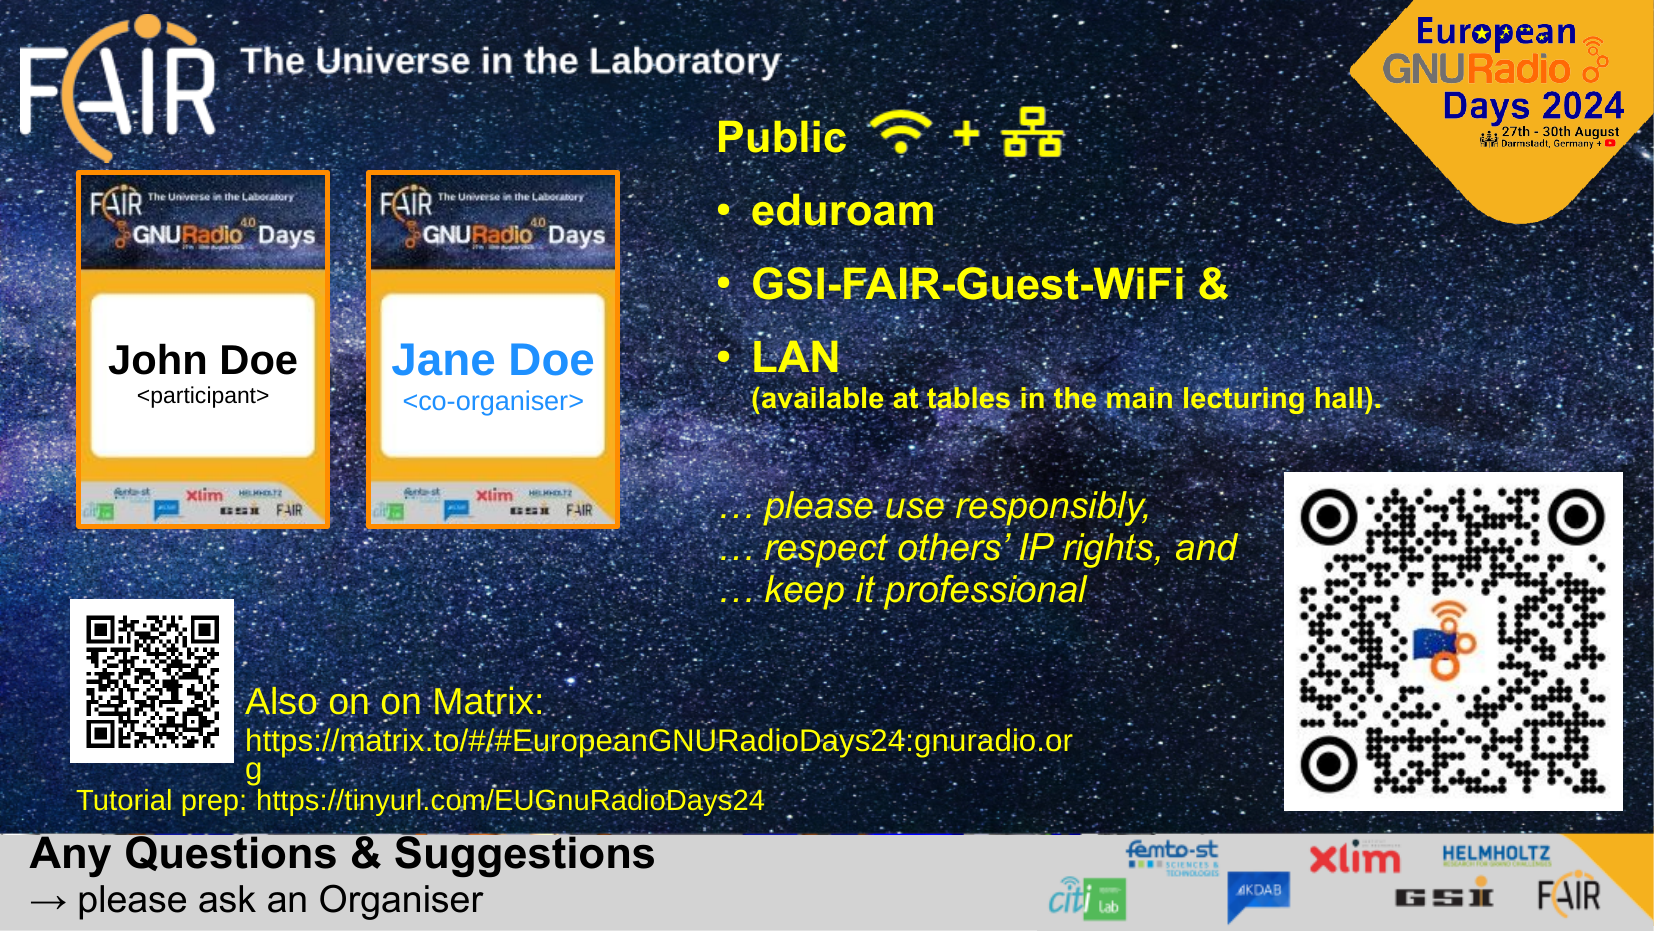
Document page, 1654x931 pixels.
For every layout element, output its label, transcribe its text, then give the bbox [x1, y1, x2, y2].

text_box Public eduroam GSI-FAIR-Guest-WiFi & LAN (available at tables in the main lecturing hall). … please use responsibly, … respect others’ IP rights, and … keep it professional [700, 105, 1397, 665]
picture [0, 0, 1654, 931]
text_box Also on on Matrix:https://matrix.to/#/#EuropeanGNURadioDays24:gnuradio.org [230, 673, 1099, 766]
title Any Questions & Suggestions → please ask an Organiser [29, 829, 1518, 921]
text_box Tutorial prep: https://tinyurl.com/EUGnuRadioDays24 [61, 776, 1503, 825]
